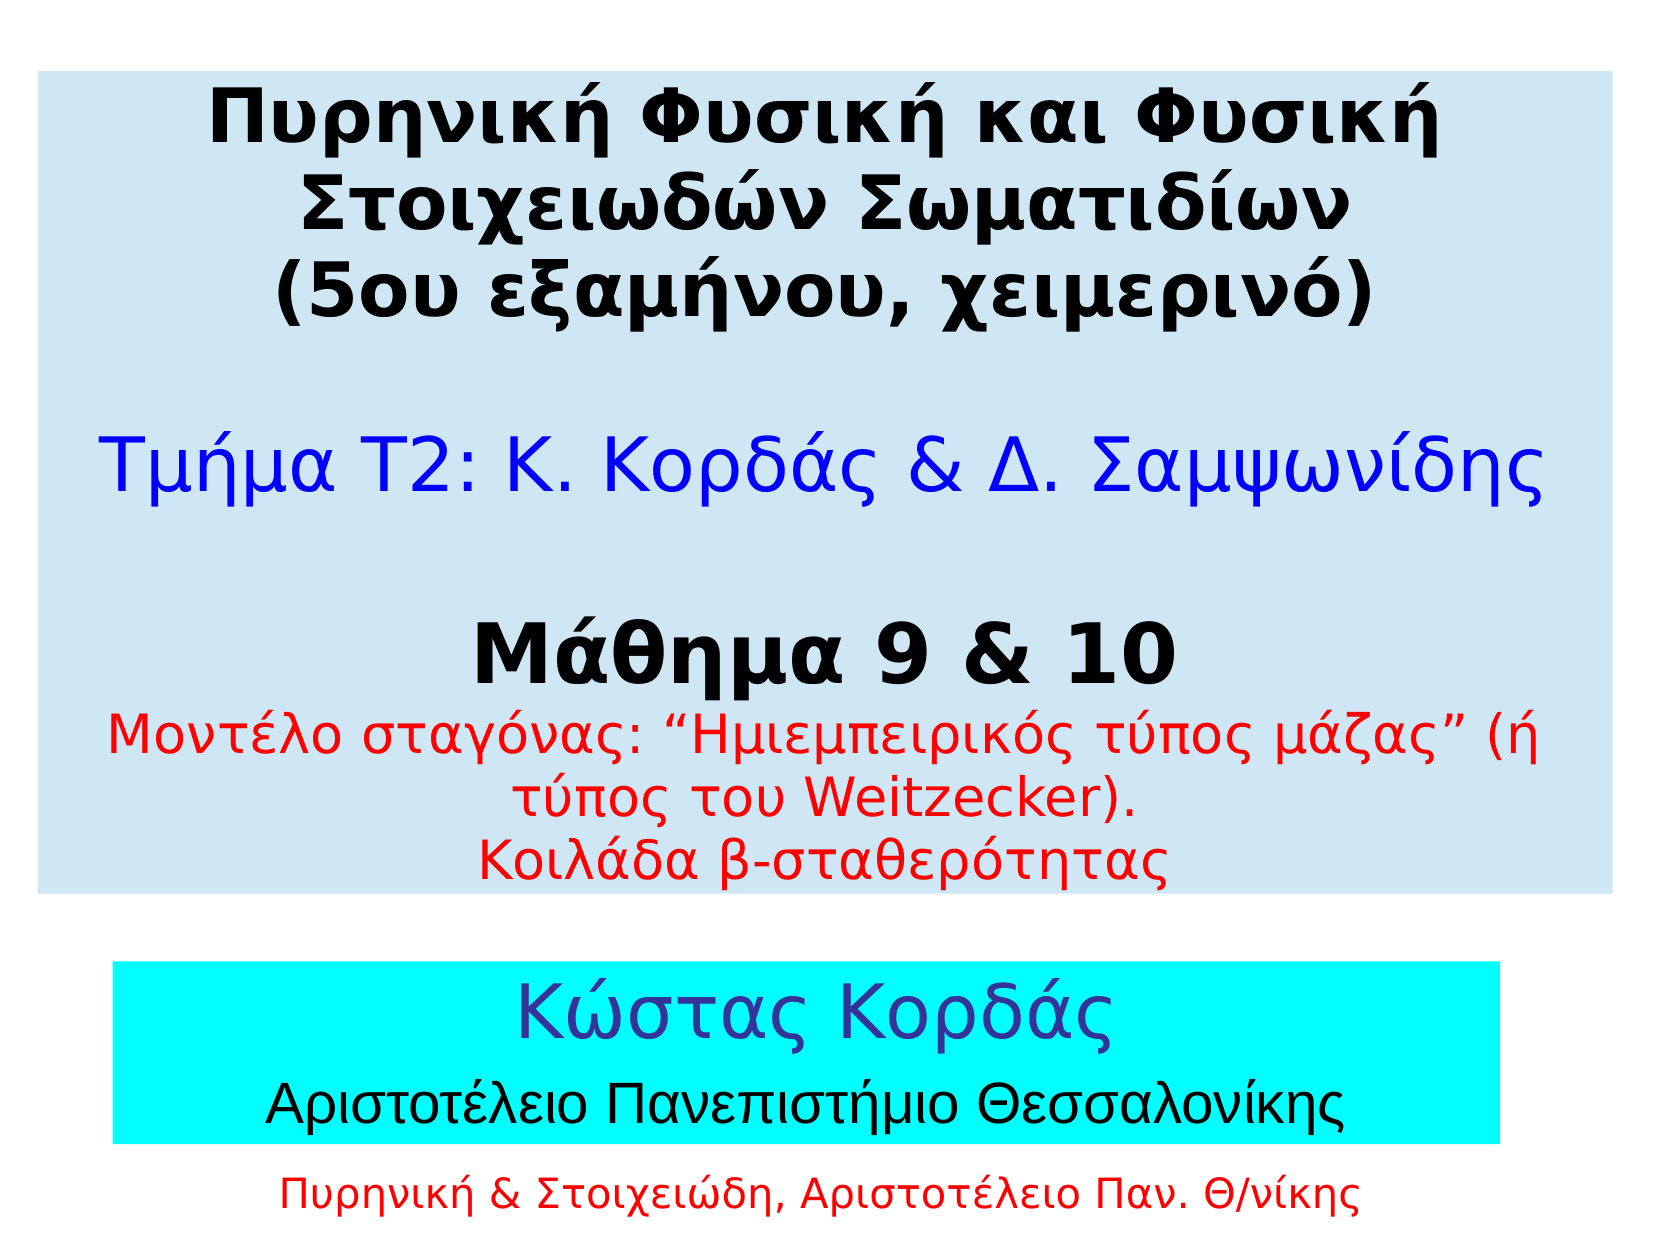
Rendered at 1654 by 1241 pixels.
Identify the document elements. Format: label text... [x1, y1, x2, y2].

text_box Κώστας Κορδάς Αριστοτέλειο Πανεπιστήμιο Θεσσαλονίκης [112, 961, 1501, 1145]
text_box Πυρηνική & Στοιχειώδη, Αριστοτέλειο Παν. Θ/νίκης [263, 1162, 1387, 1227]
title Πυρηνική Φυσική και Φυσική Στοιχειωδών Σωματιδίων (5ου εξαμήνου, χειμερινό) Τμήμα T2: Κ. Κορδάς & Δ. Σαμψωνίδης Μάθημα 9 & 10 Μοντέλο σταγόνας: “Hμιεμπειρικός τύπος μάζας” (ή τύπος του Weitzecker). Κοιλάδα β-σταθερότητας [37, 70, 1613, 894]
